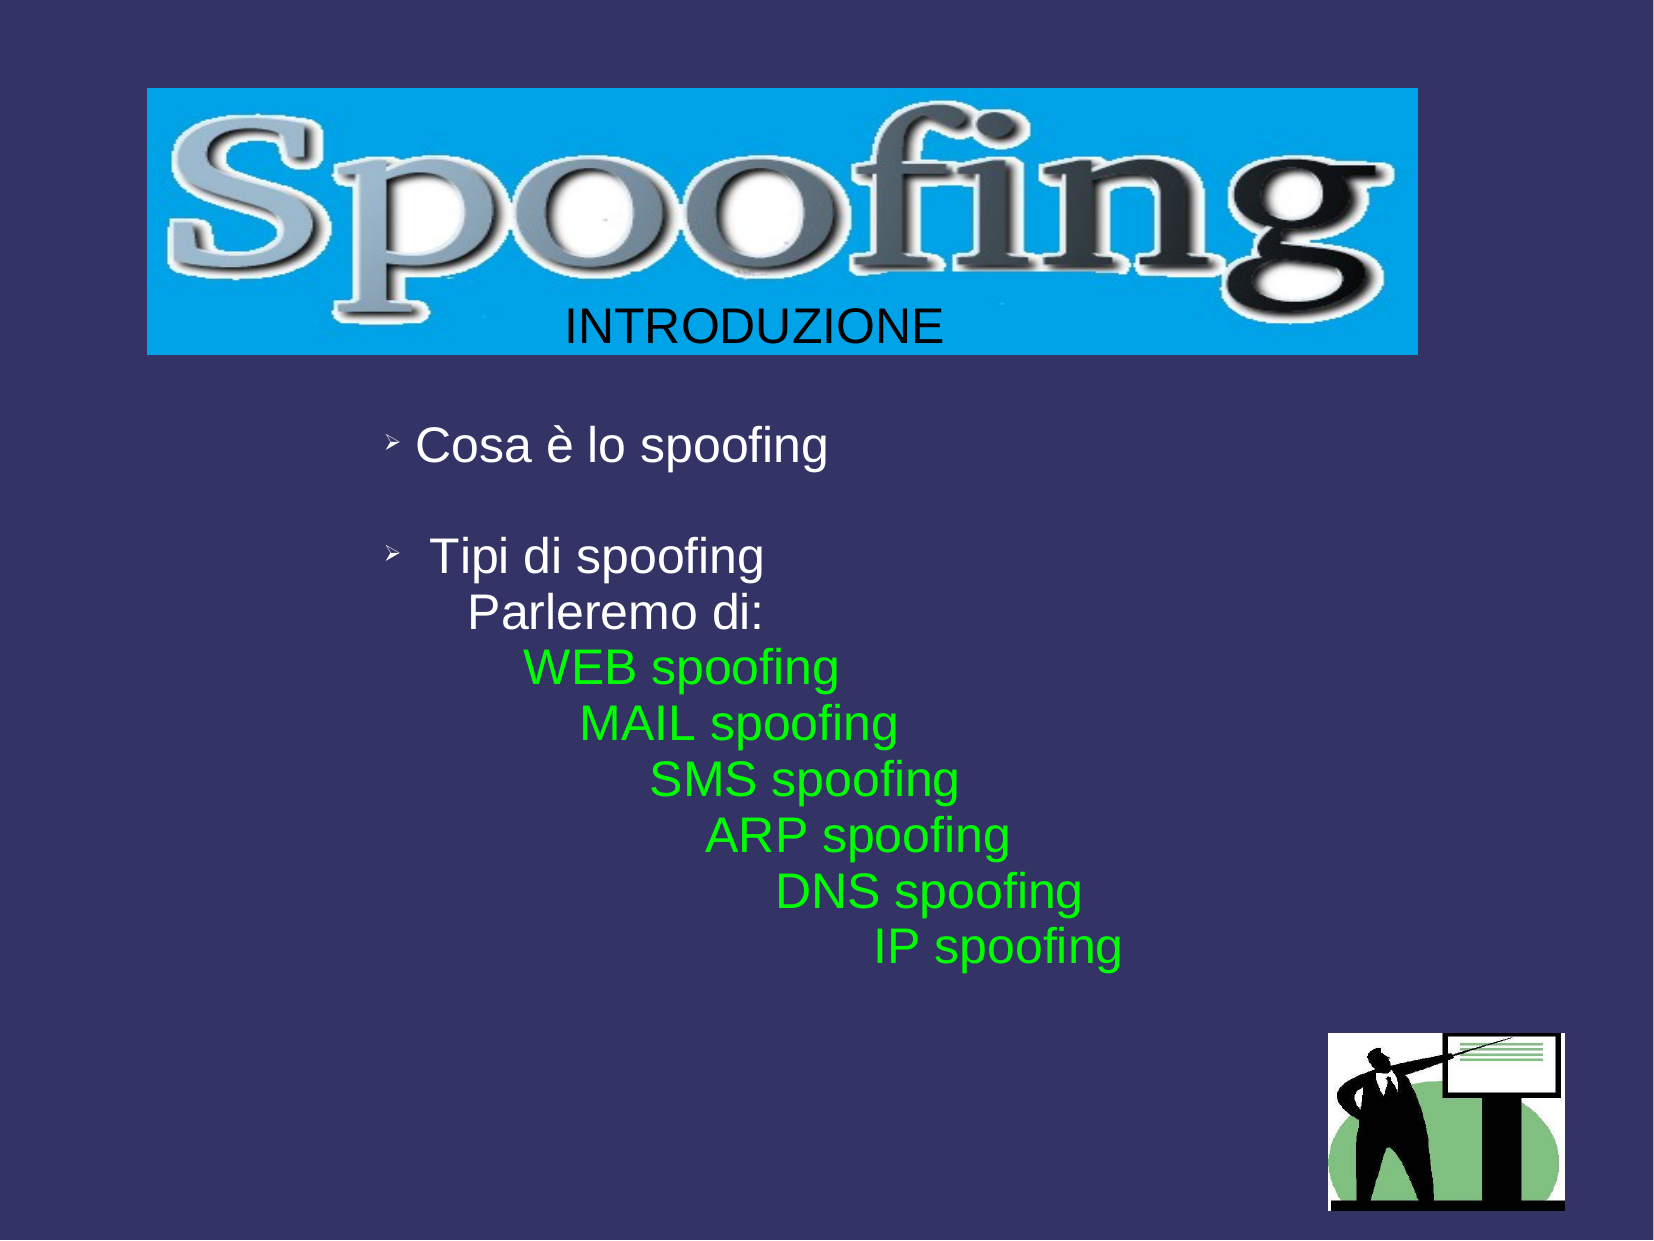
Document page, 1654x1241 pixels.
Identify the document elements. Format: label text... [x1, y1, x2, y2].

picture [847, 100, 1396, 324]
text_box Cosa è lo spoofing Tipi di spoofing Parleremo di: WEB spoofing MAIL spoofing SMS spoofing ARP spoofing DNS spoofing IP spoofing [383, 361, 1270, 1004]
picture [166, 113, 333, 280]
picture [1328, 1033, 1565, 1211]
picture [331, 154, 853, 326]
text_box INTRODUZIONE [564, 298, 945, 355]
